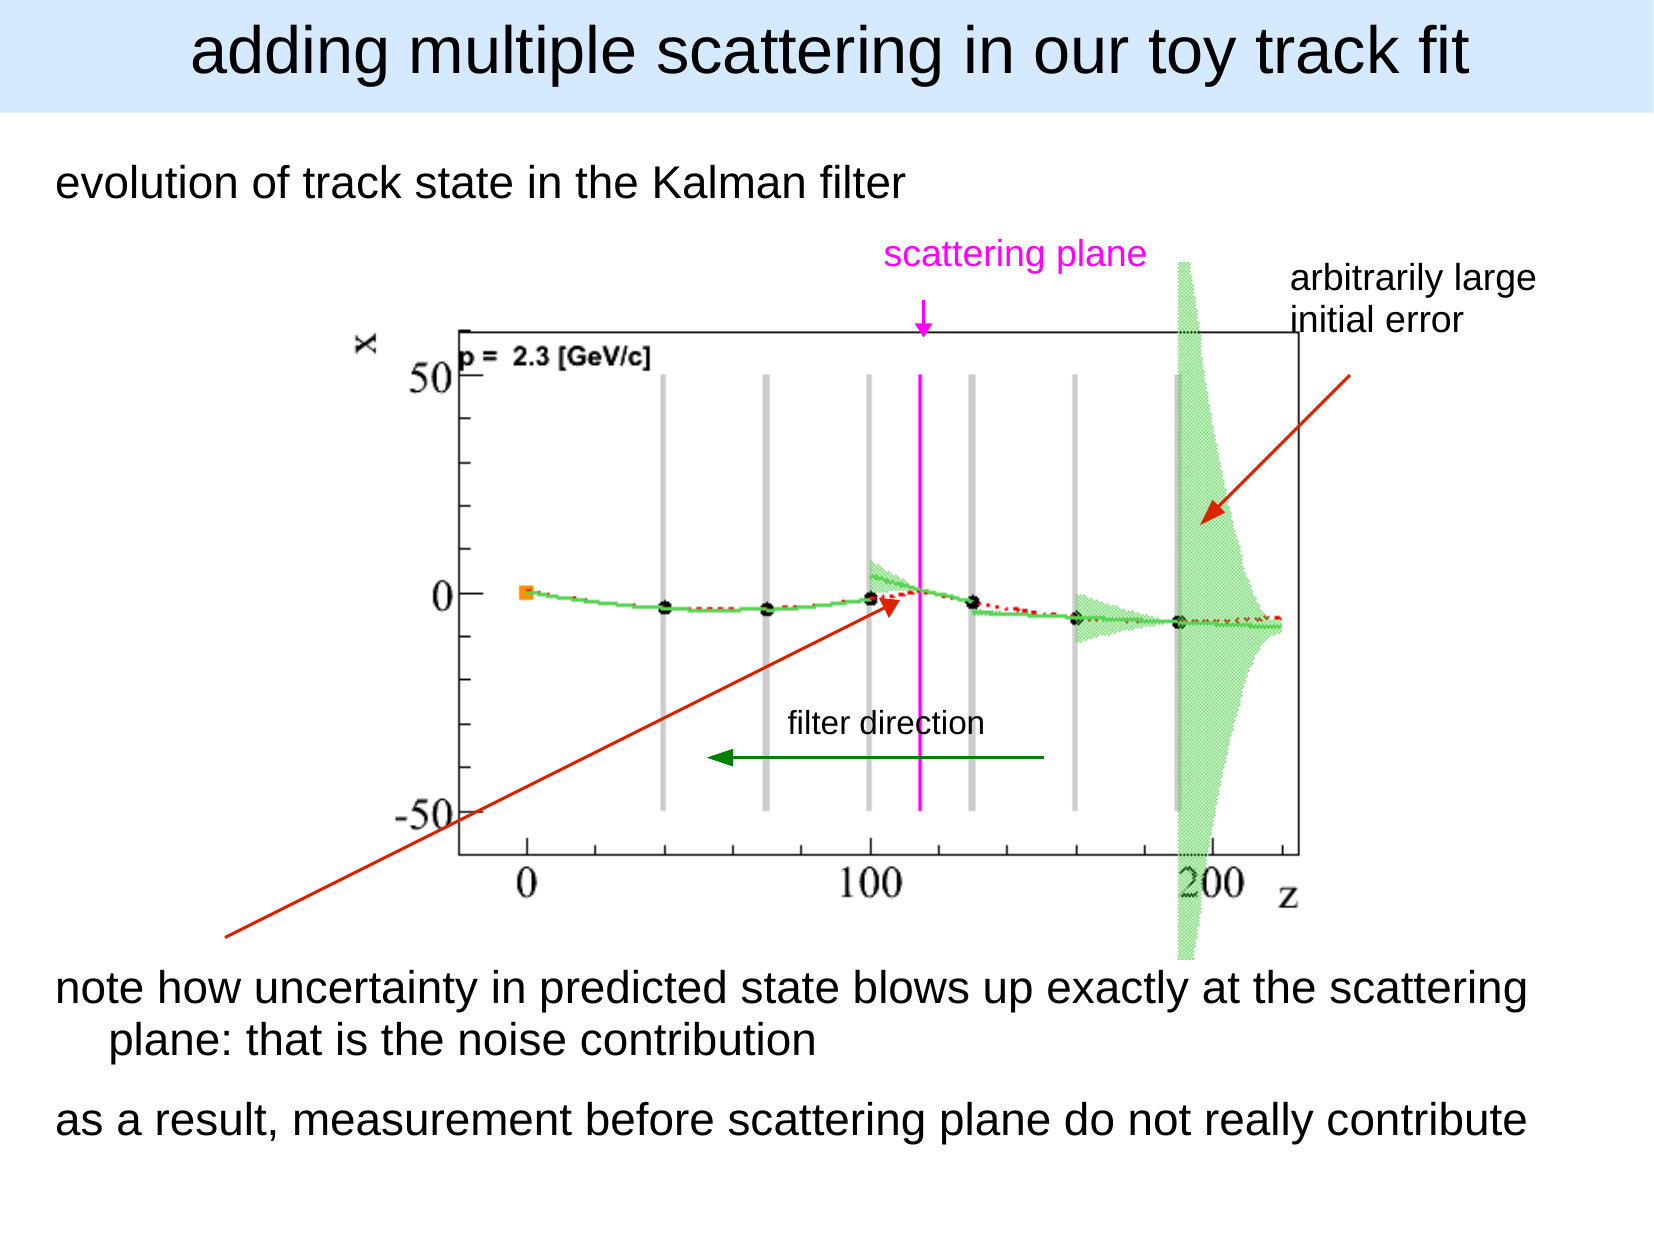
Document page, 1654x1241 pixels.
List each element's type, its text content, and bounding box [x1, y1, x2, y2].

picture [301, 262, 1352, 961]
list note how uncertainty in predicted state blows up exactly at the scattering plane: that is the noise contribution as a result, measurement before scattering plane do not really contribute [37, 962, 1613, 1196]
text_box filter direction [772, 697, 1001, 762]
text_box scattering plane [868, 225, 1163, 296]
list evolution of track state in the Kalman filter [37, 156, 1613, 226]
title adding multiple scattering in our toy track fit [86, 0, 1576, 100]
text_box arbitrarily large initial error [1275, 248, 1576, 376]
